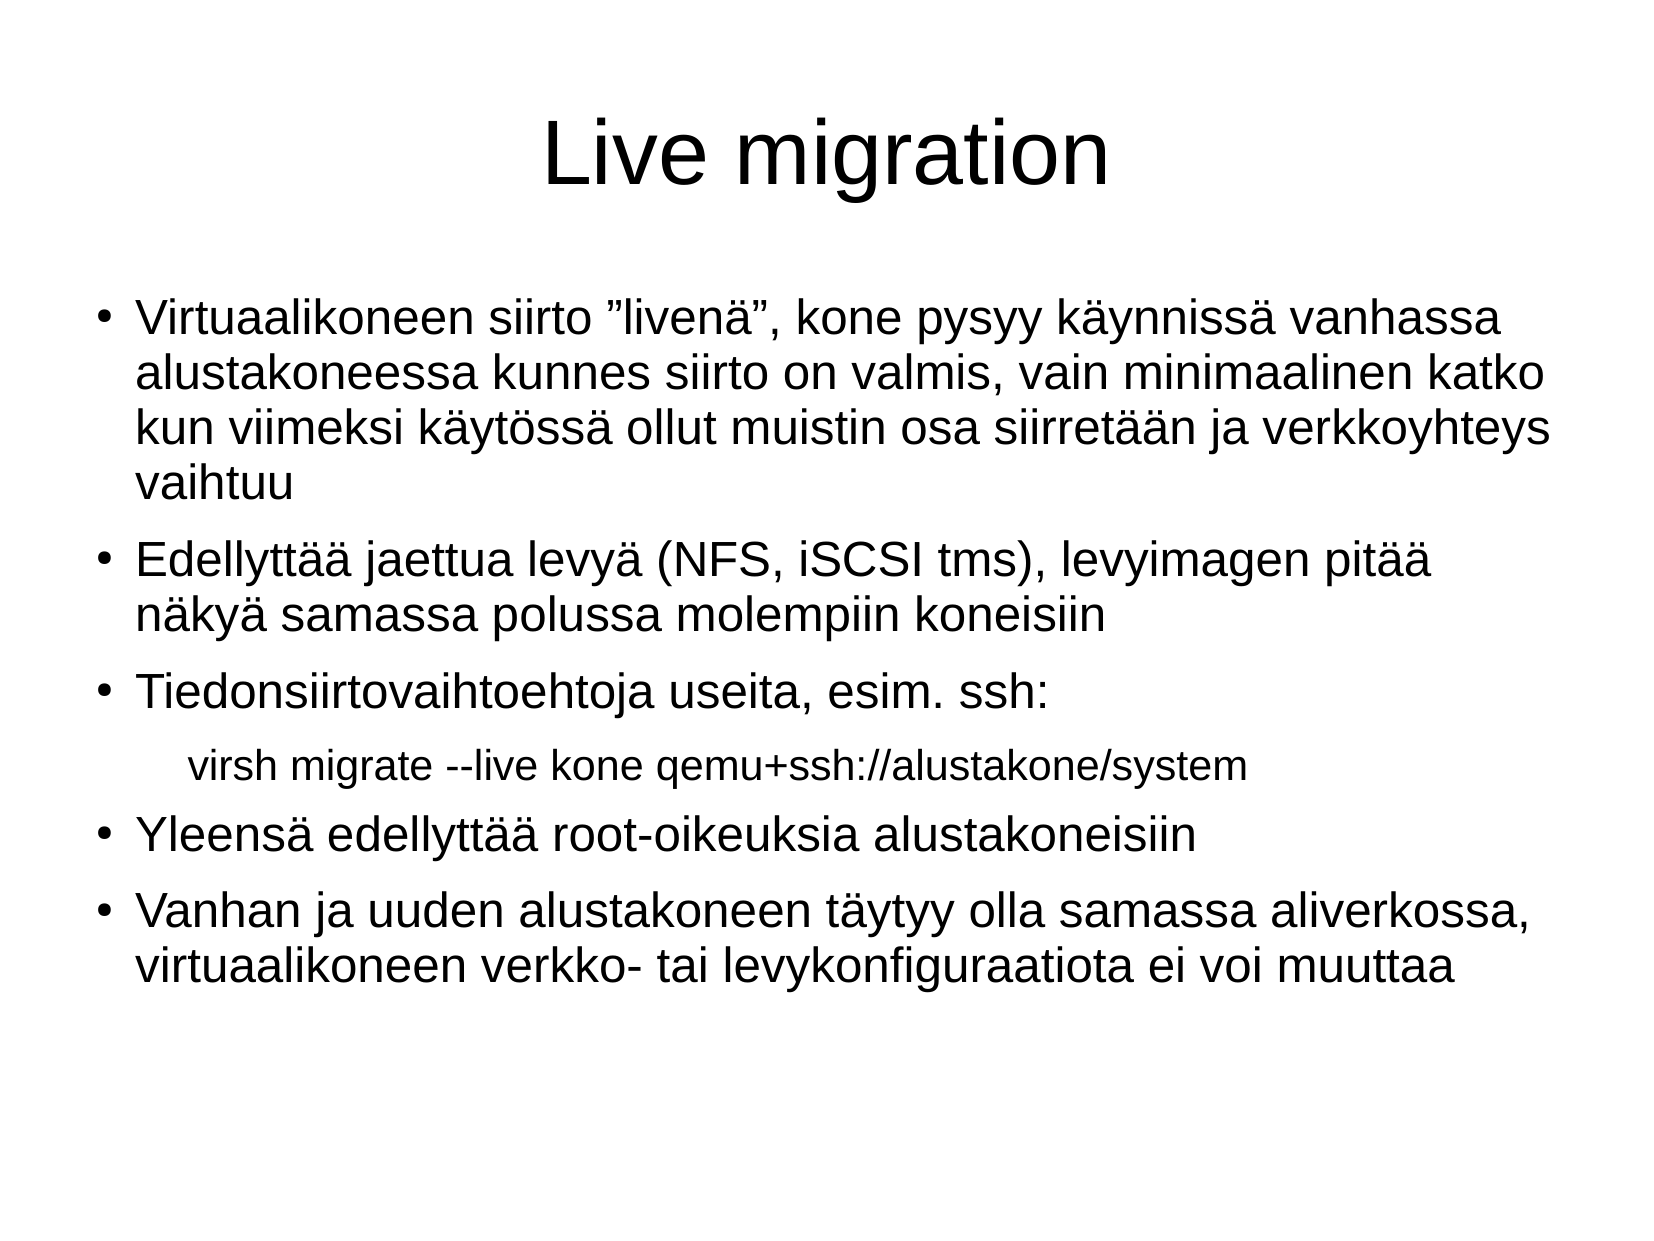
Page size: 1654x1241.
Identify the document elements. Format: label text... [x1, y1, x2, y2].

list Virtuaalikoneen siirto ”livenä”, kone pysyy käynnissä vanhassa alustakoneessa kunnes siirto on valmis, vain minimaalinen katko kun viimeksi käytössä ollut muistin osa siirretään ja verkkoyhteys vaihtuu Edellyttää jaettua levyä (NFS, iSCSI tms), levyimagen pitää näkyä samassa polussa molempiin koneisiin Tiedonsiirtovaihtoehtoja useita, esim. ssh: virsh migrate --live kone qemu+ssh://alustakone/system Yleensä edellyttää root-oikeuksia alustakoneisiin Vanhan ja uuden alustakoneen täytyy olla samassa aliverkossa, virtuaalikoneen verkko- tai levykonfiguraatiota ei voi muuttaa [82, 290, 1571, 1010]
title Live migration [82, 49, 1571, 257]
